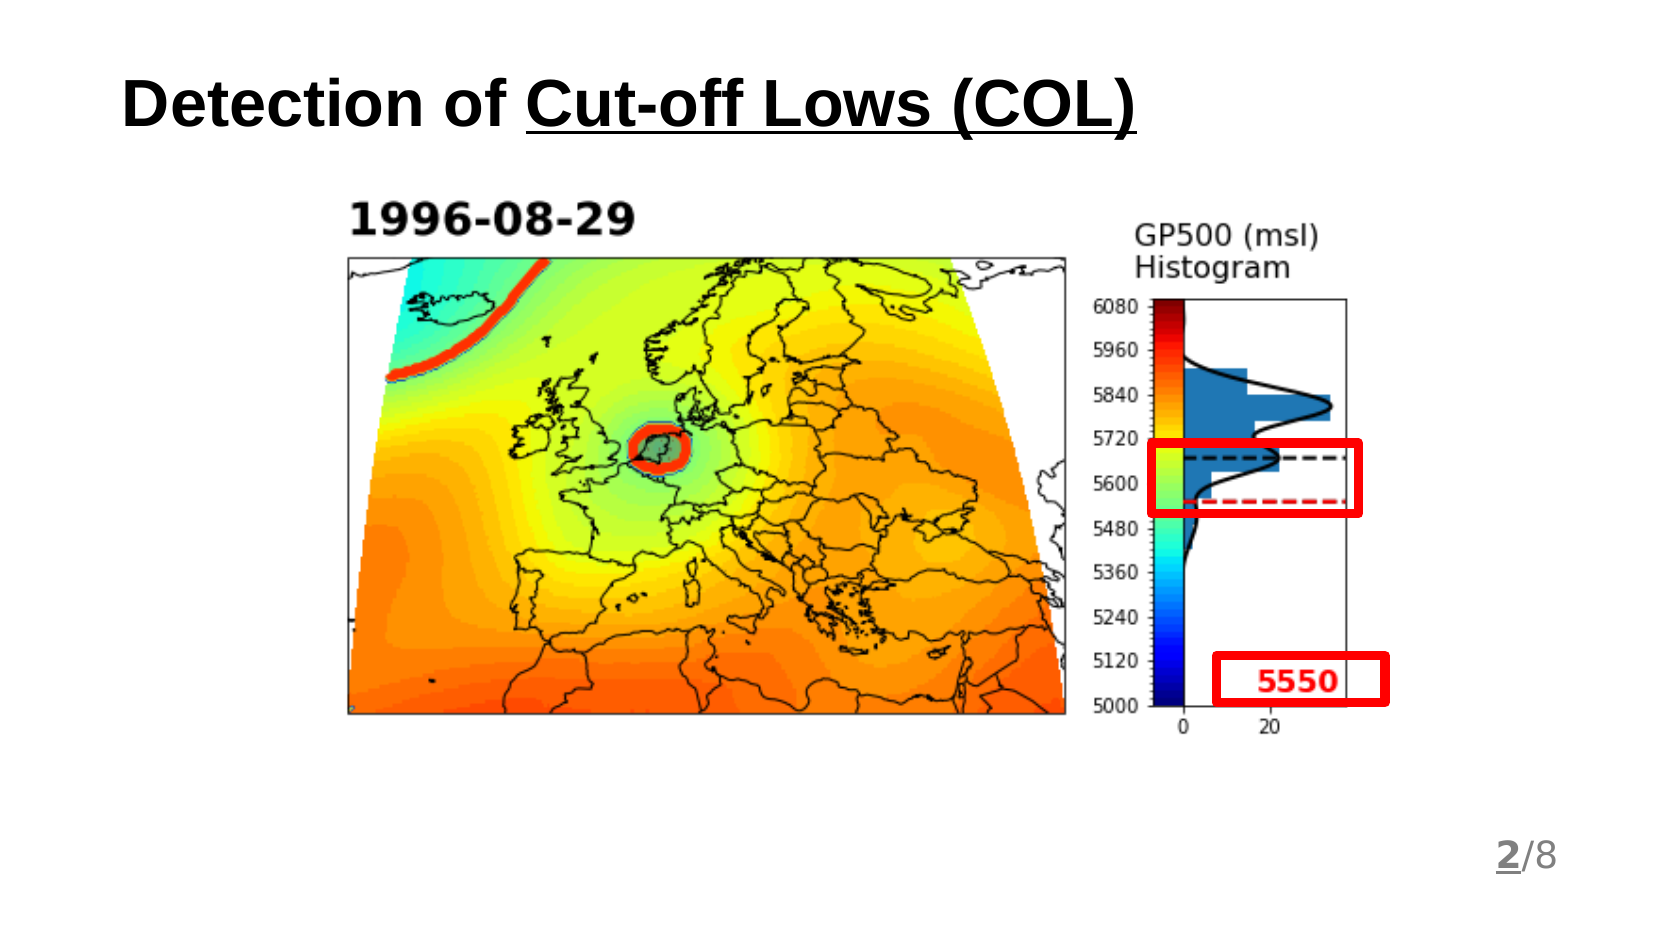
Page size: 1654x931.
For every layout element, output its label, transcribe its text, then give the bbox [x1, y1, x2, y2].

picture [1221, 660, 1359, 698]
text_box 2/8 [1480, 826, 1595, 897]
picture [1156, 448, 1354, 509]
text_box Detection of Cut-off Lows (COL) [107, 59, 1270, 186]
picture [295, 186, 1359, 744]
